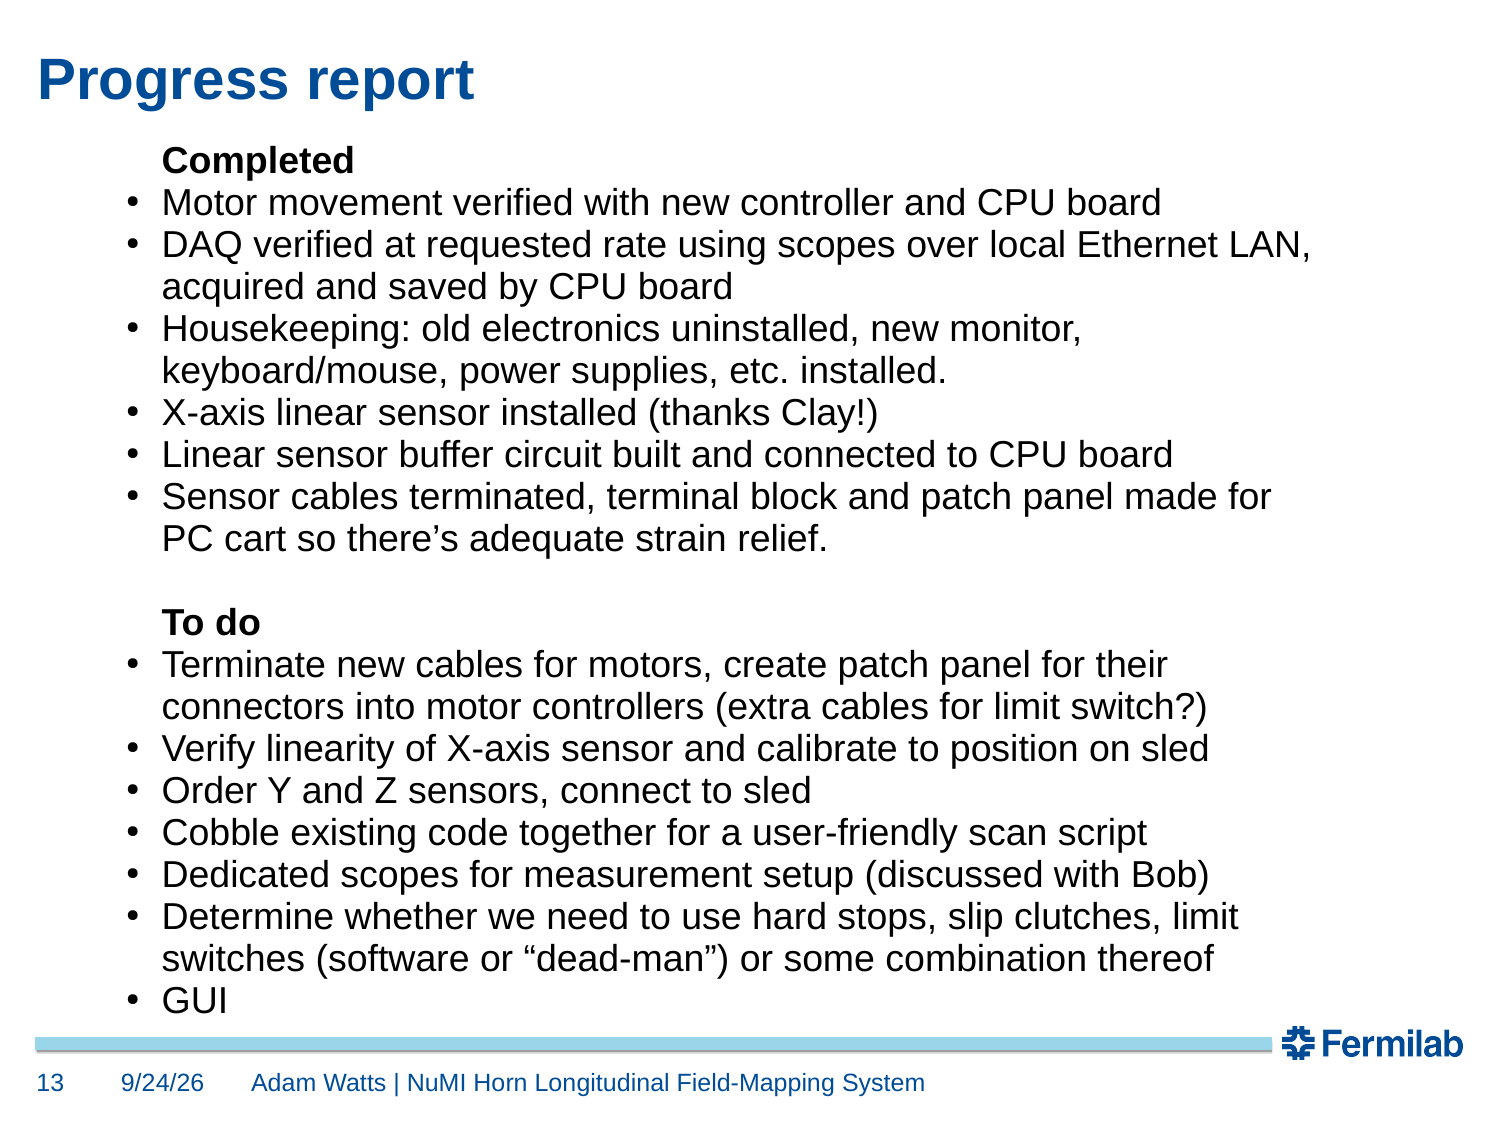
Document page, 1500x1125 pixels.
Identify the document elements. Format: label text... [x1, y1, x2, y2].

slide_number <number> [36, 1066, 105, 1106]
footer Adam Watts | NuMI Horn Longitudinal Field-Mapping System [251, 1066, 1279, 1107]
slide_number 9/19/19 [120, 1066, 232, 1107]
title Progress report [37, 41, 1463, 112]
picture [1282, 1026, 1463, 1060]
text_box Completed Motor movement verified with new controller and CPU board DAQ verified at requested rate using scopes over local Ethernet LAN, acquired and saved by CPU board Housekeeping: old electronics uninstalled, new monitor, keyboard/mouse, power supplies, etc. installed. X-axis linear sensor installed (thanks Clay!) Linear sensor buffer circuit built and connected to CPU board Sensor cables terminated, terminal block and patch panel made for PC cart so there’s adequate strain relief. To do Terminate new cables for motors, create patch panel for their connectors into motor controllers (extra cables for limit switch?) Verify linearity of X-axis sensor and calibrate to position on sled Order Y and Z sensors, connect to sled Cobble existing code together for a user-friendly scan script Dedicated scopes for measurement setup (discussed with Bob) Determine whether we need to use hard stops, slip clutches, limit switches (software or “dead-man”) or some combination thereof GUI [111, 132, 1340, 1029]
